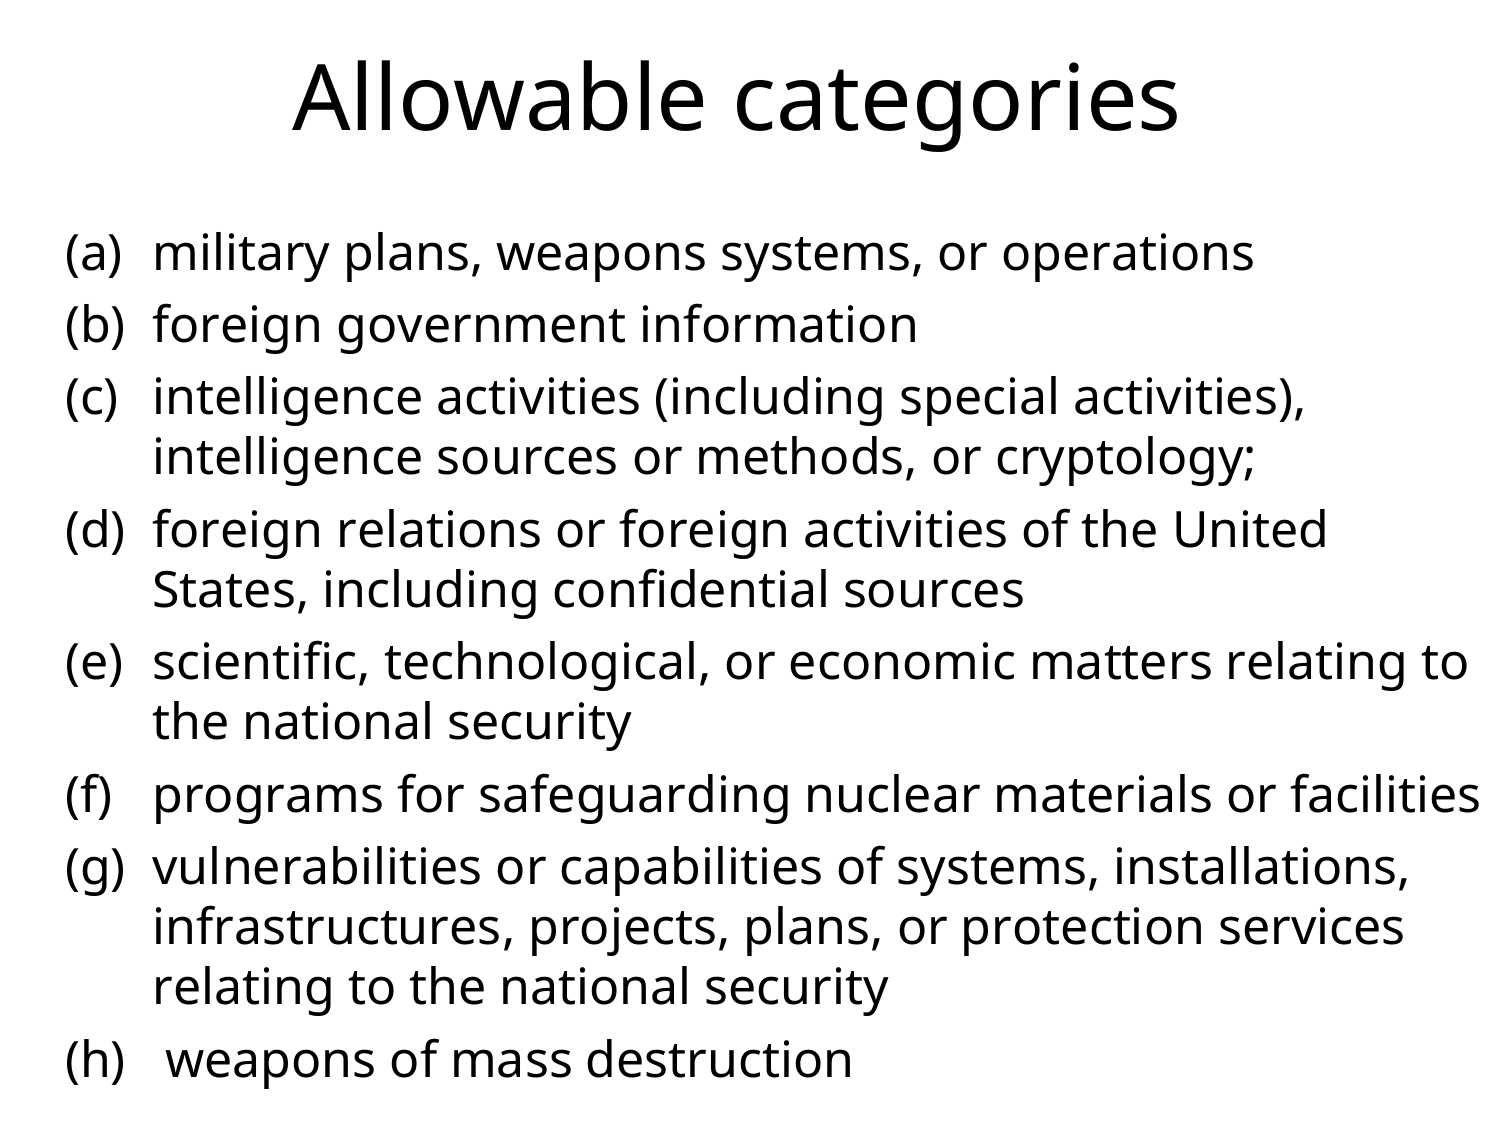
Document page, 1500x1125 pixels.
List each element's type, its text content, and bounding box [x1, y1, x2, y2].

title Allowable categories [99, 0, 1375, 188]
list military plans, weapons systems, or operations foreign government information intelligence activities (including special activities), intelligence sources or methods, or cryptology; foreign relations or foreign activities of the United States, including confidential sources scientific, technological, or economic matters relating to the national security programs for safeguarding nuclear materials or facilities vulnerabilities or capabilities of systems, installations, infrastructures, projects, plans, or protection services relating to the national security weapons of mass destruction [49, 212, 1500, 1101]
